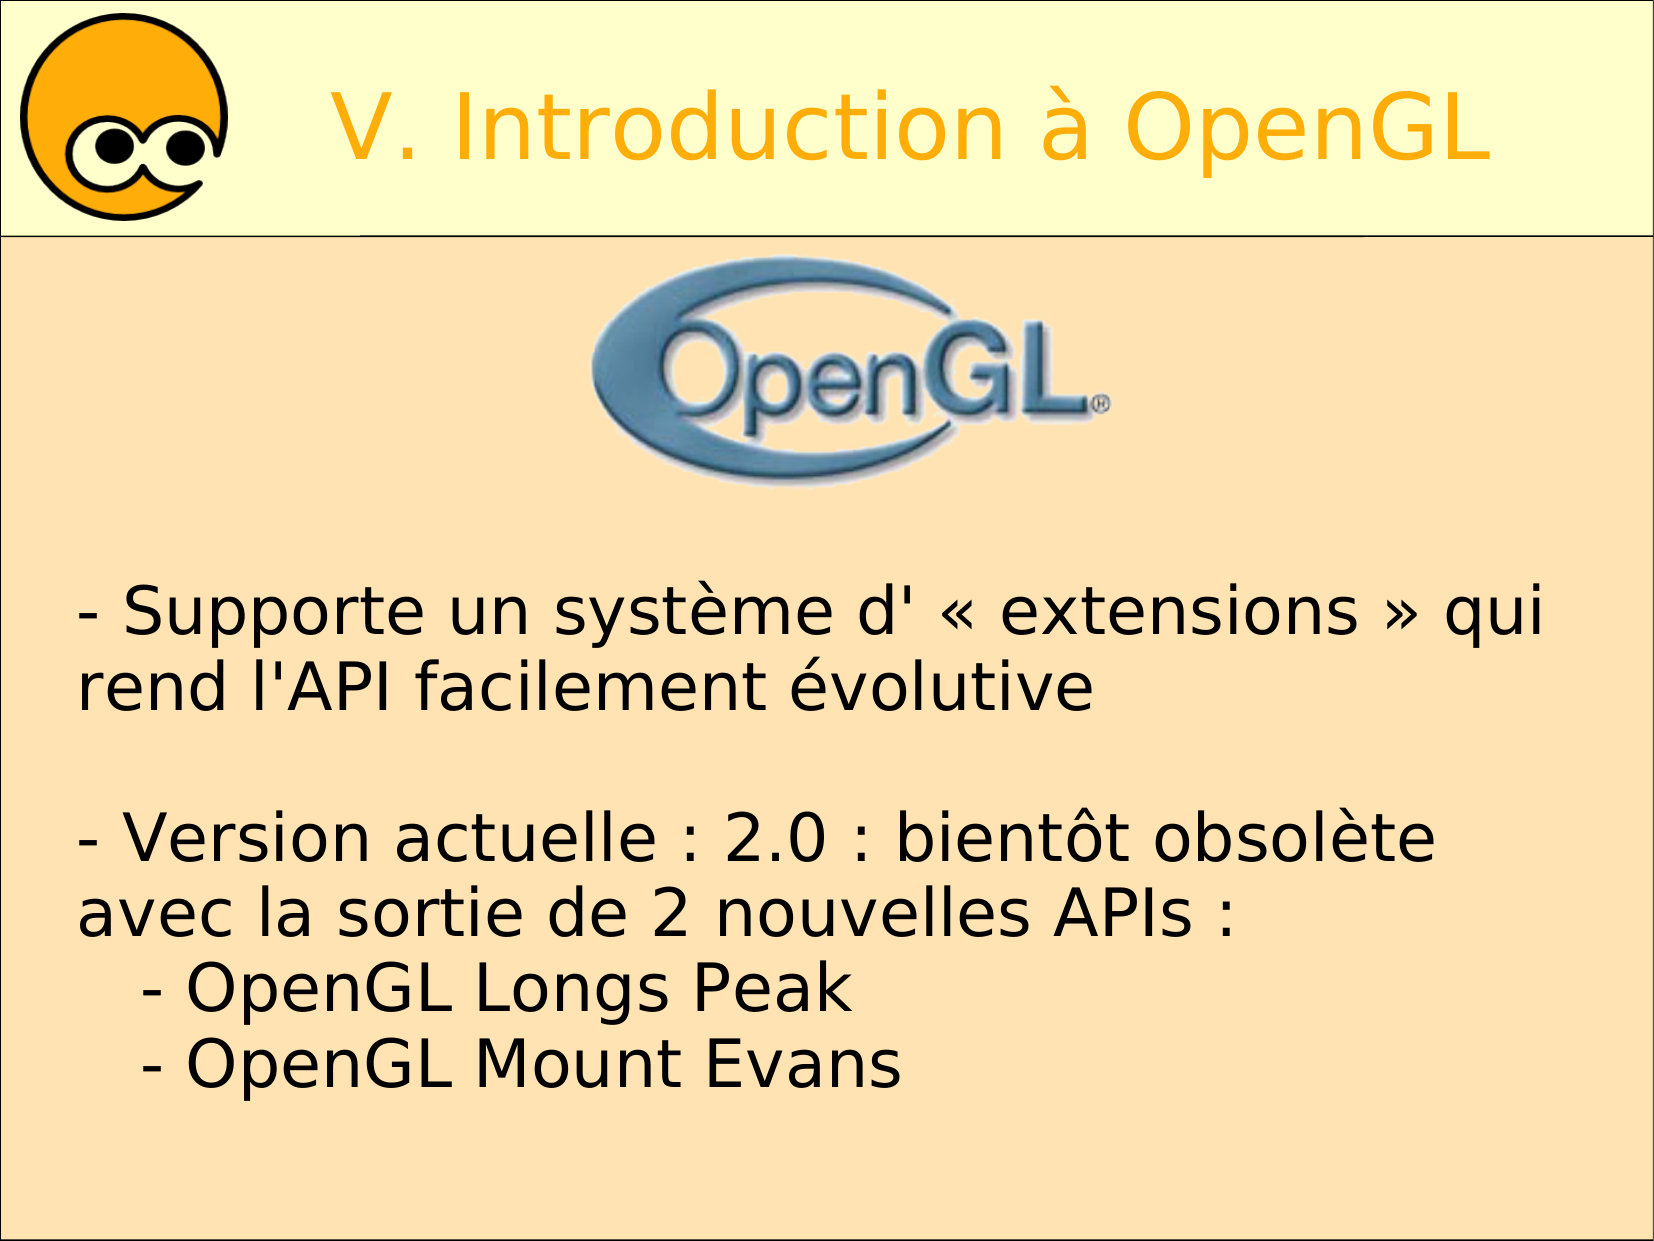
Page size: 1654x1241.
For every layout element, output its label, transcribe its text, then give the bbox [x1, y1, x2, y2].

subtitle - Supporte un système d' « extensions » qui rend l'API facilement évolutive - Version actuelle : 2.0 : bientôt obsolète avec la sortie de 2 nouvelles APIs : - OpenGL Longs Peak - OpenGL Mount Evans [76, 436, 1565, 1241]
picture [575, 253, 1123, 496]
title V. Introduction à OpenGL [252, 28, 1571, 228]
picture [20, 13, 228, 221]
